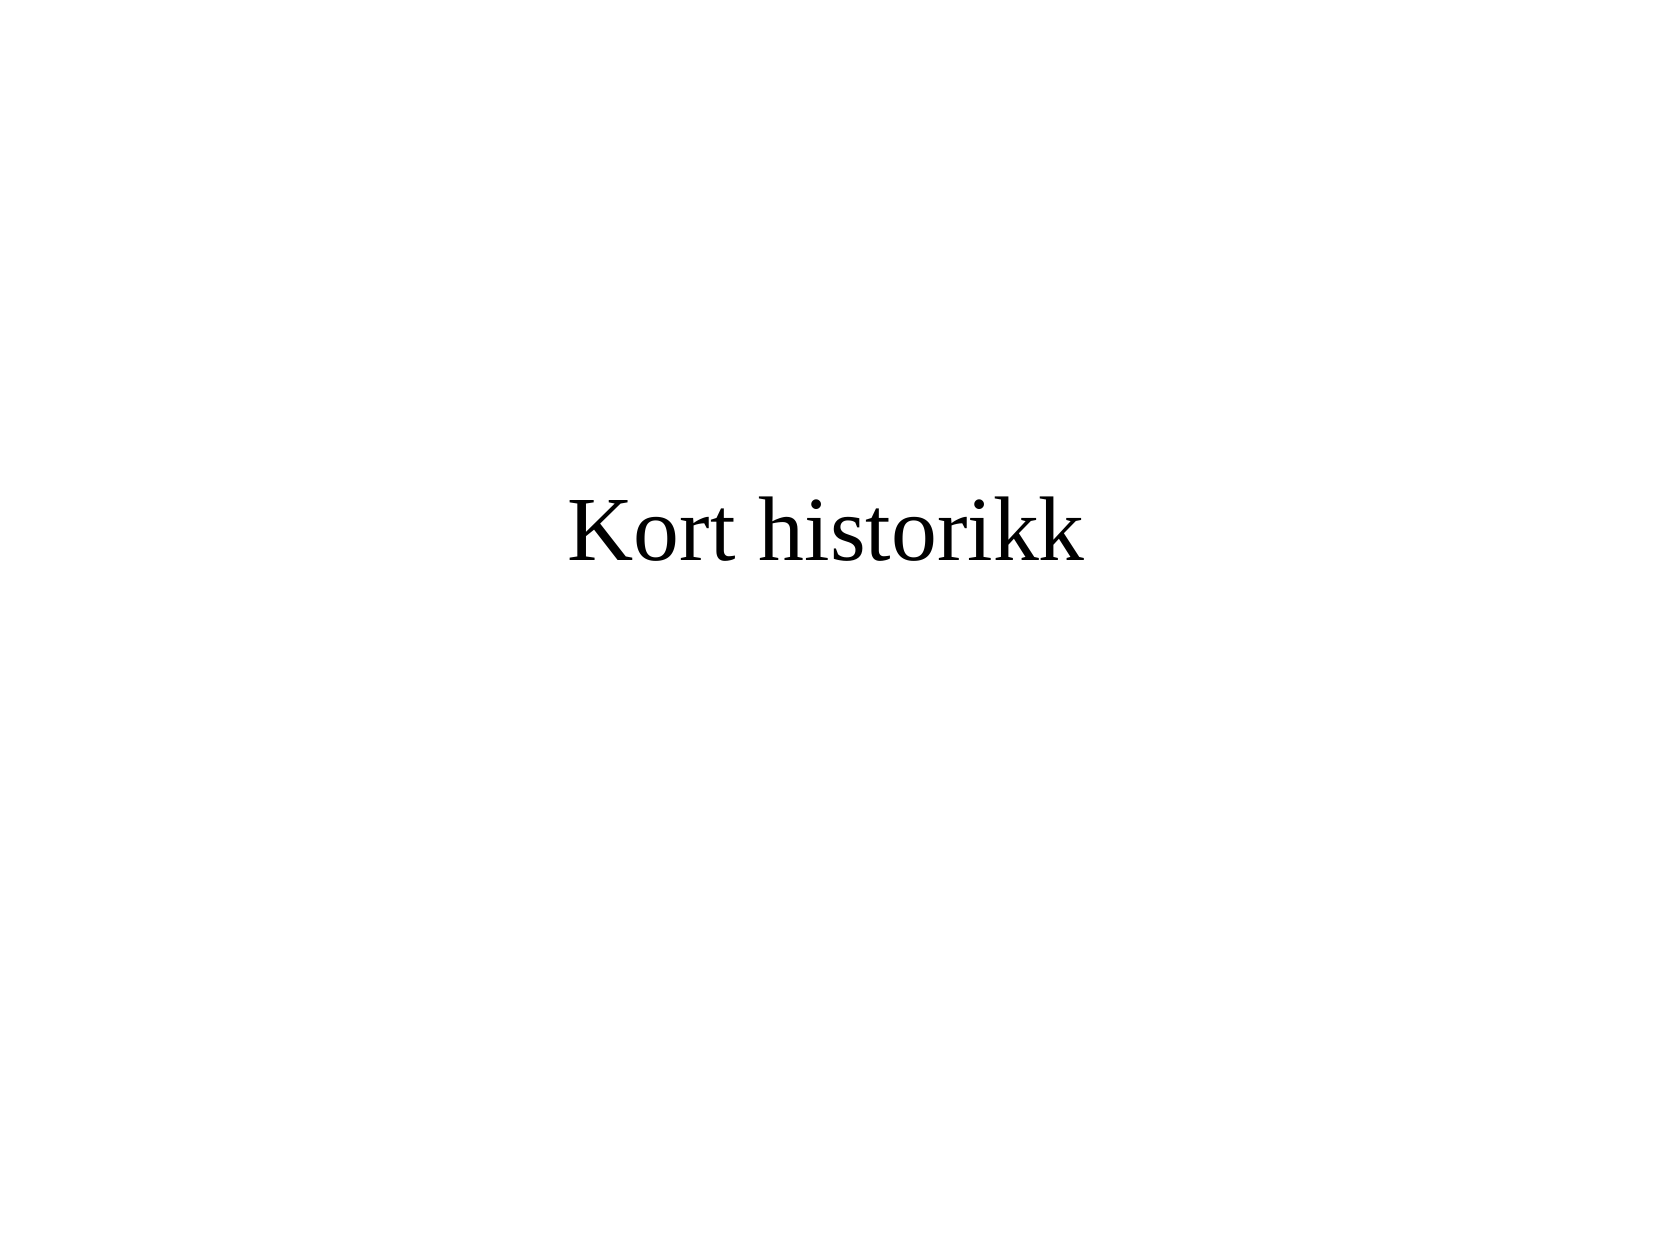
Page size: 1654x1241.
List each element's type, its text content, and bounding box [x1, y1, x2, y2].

subtitle Kort historikk [82, 49, 1571, 1010]
